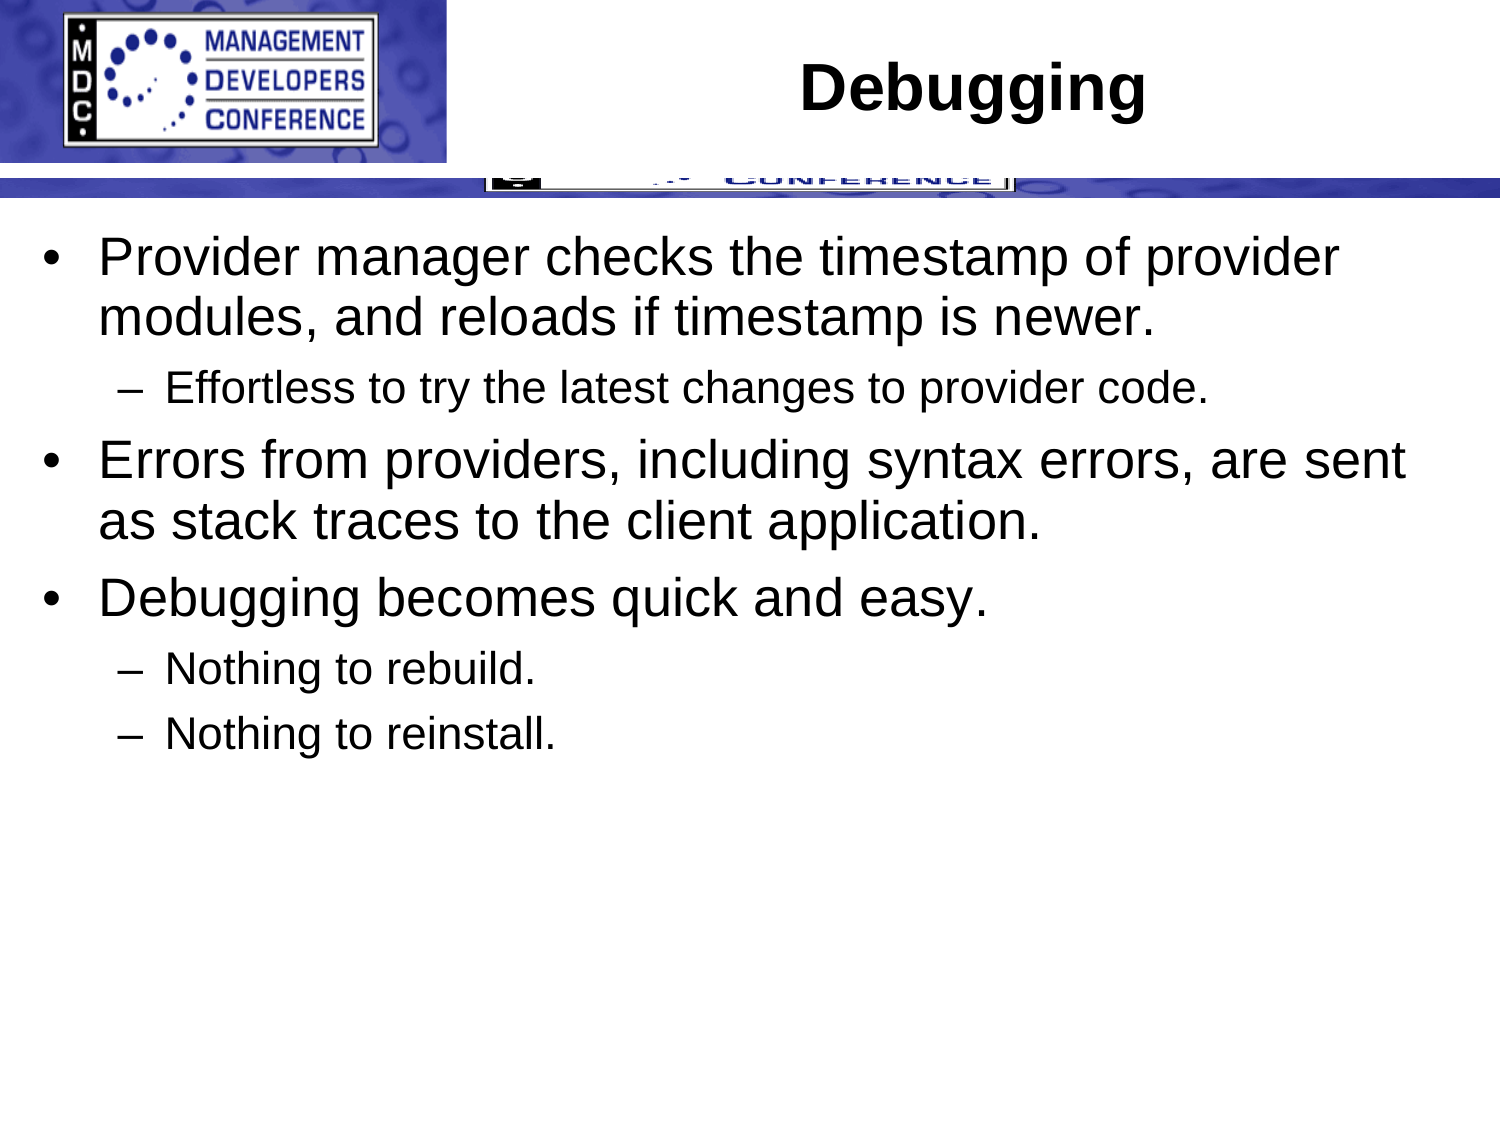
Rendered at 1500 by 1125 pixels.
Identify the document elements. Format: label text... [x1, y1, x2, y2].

picture [0, 0, 447, 163]
picture [0, 178, 1500, 198]
title Debugging [447, 0, 1500, 176]
list Provider manager checks the timestamp of provider modules, and reloads if timestamp is newer. Effortless to try the latest changes to provider code. Errors from providers, including syntax errors, are sent as stack traces to the client application. Debugging becomes quick and easy. Nothing to rebuild. Nothing to reinstall. [42, 226, 1433, 969]
